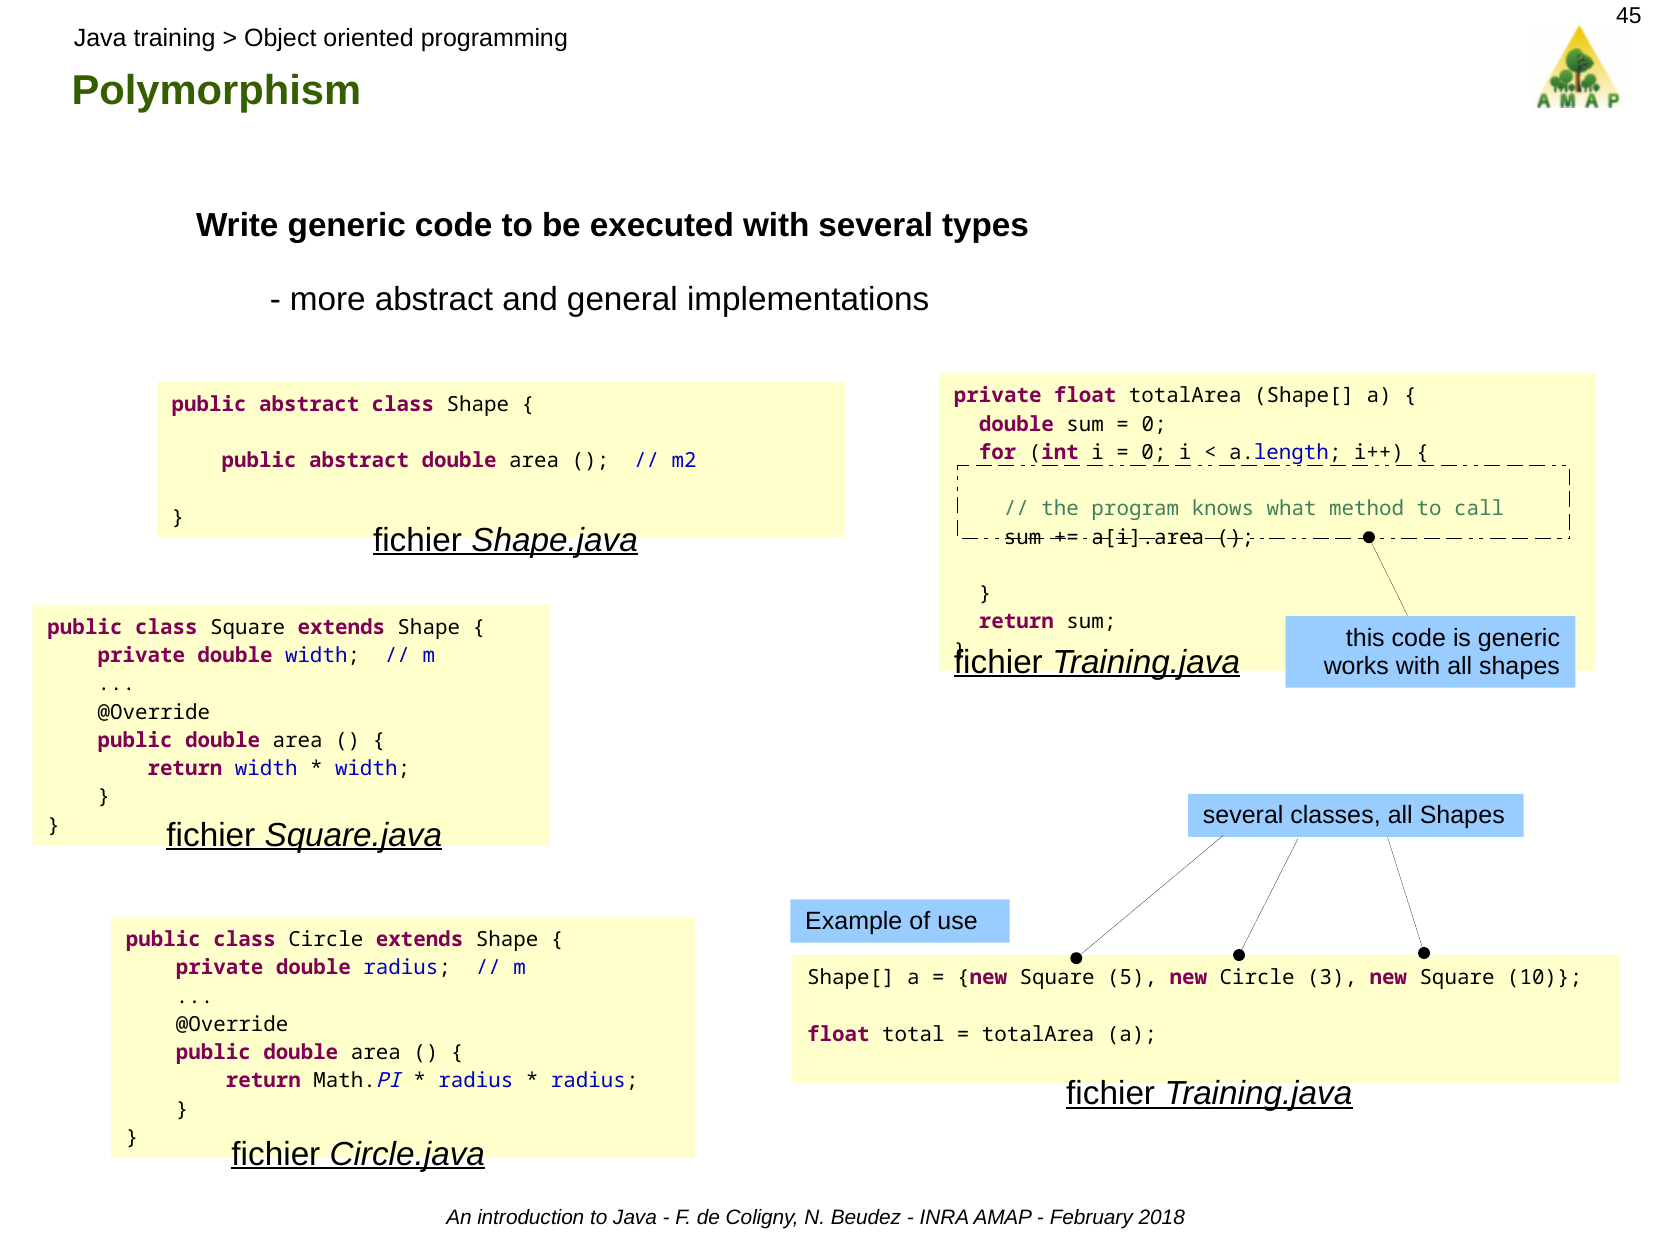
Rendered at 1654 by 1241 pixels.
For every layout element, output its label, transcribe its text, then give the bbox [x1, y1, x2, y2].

picture [1533, 25, 1627, 108]
text_box fichier Shape.java [358, 513, 688, 566]
text_box Polymorphism [56, 59, 1513, 121]
text_box Write generic code to be executed with several types - more abstract and general implementations [181, 199, 1139, 327]
text_box private float totalArea (Shape[] a) { double sum = 0; for (int i = 0; i < a.length; i++) { // the program knows what method to call sum += a[i].area (); } return sum; } [939, 373, 1596, 633]
text_box public abstract class Shape { public abstract double area (); // m2 } [156, 381, 845, 520]
text_box public class Circle extends Shape { private double radius; // m ... @Override public double area () { return Math.PI * radius * radius; } } [111, 916, 695, 1128]
text_box fichier Circle.java [216, 1127, 546, 1180]
text_box fichier Training.java [939, 635, 1269, 688]
text_box fichier Training.java [1051, 1067, 1381, 1120]
text_box several classes, all Shapes [1188, 793, 1524, 837]
text_box Example of use [790, 899, 1010, 943]
text_box Shape[] a = {new Square (5), new Circle (3), new Square (10)}; float total = totalArea (a); [792, 954, 1620, 1068]
text_box Java training > Object oriented programming [59, 16, 1004, 60]
text_box this code is generic works with all shapes [1285, 616, 1576, 688]
text_box fichier Square.java [151, 808, 481, 861]
text_box public class Square extends Shape { private double width; // m ... @Override public double area () { return width * width; } } [32, 604, 550, 816]
